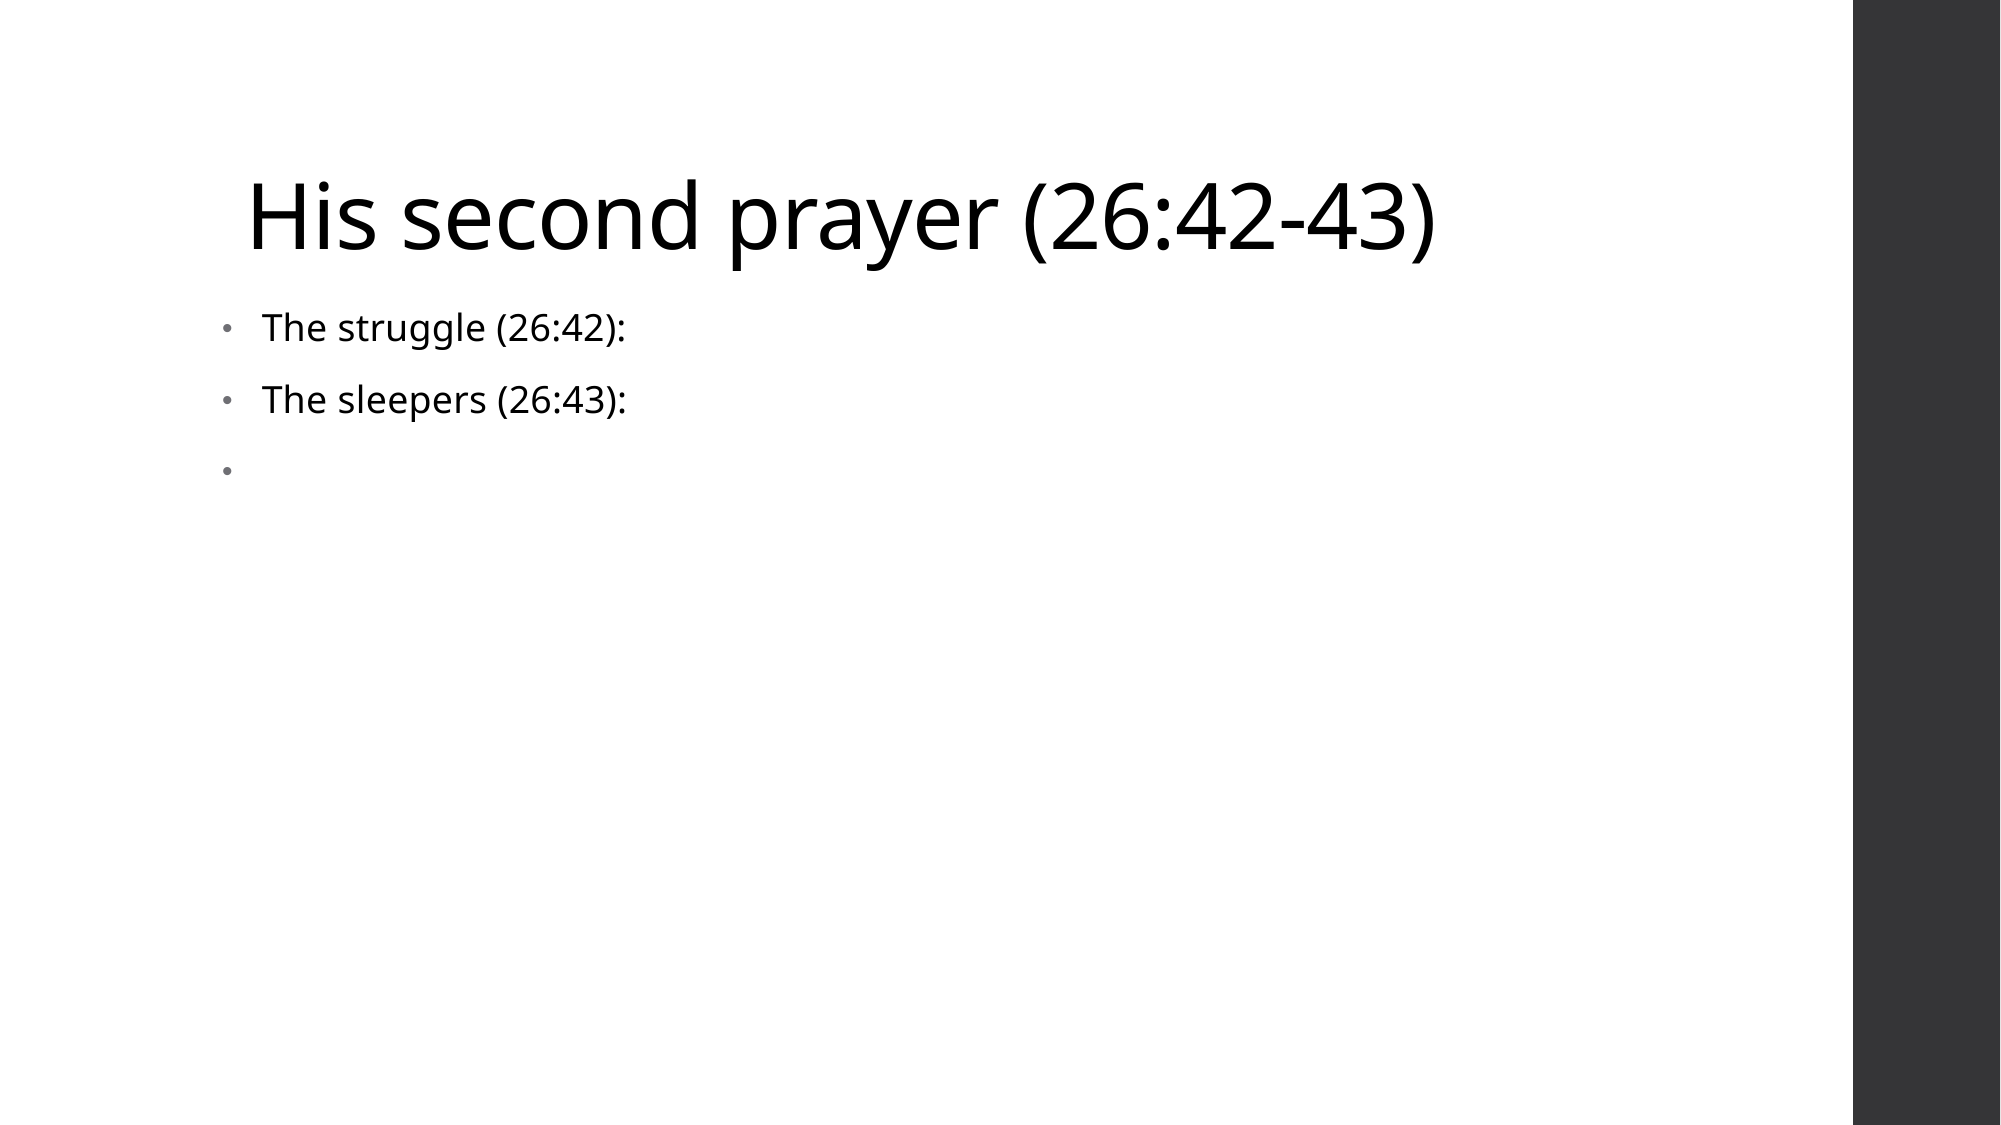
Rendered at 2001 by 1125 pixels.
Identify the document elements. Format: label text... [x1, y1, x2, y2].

list The struggle (26:42): The sleepers (26:43): [206, 299, 1617, 1014]
title His second prayer (26:42-43) [206, 60, 1797, 278]
